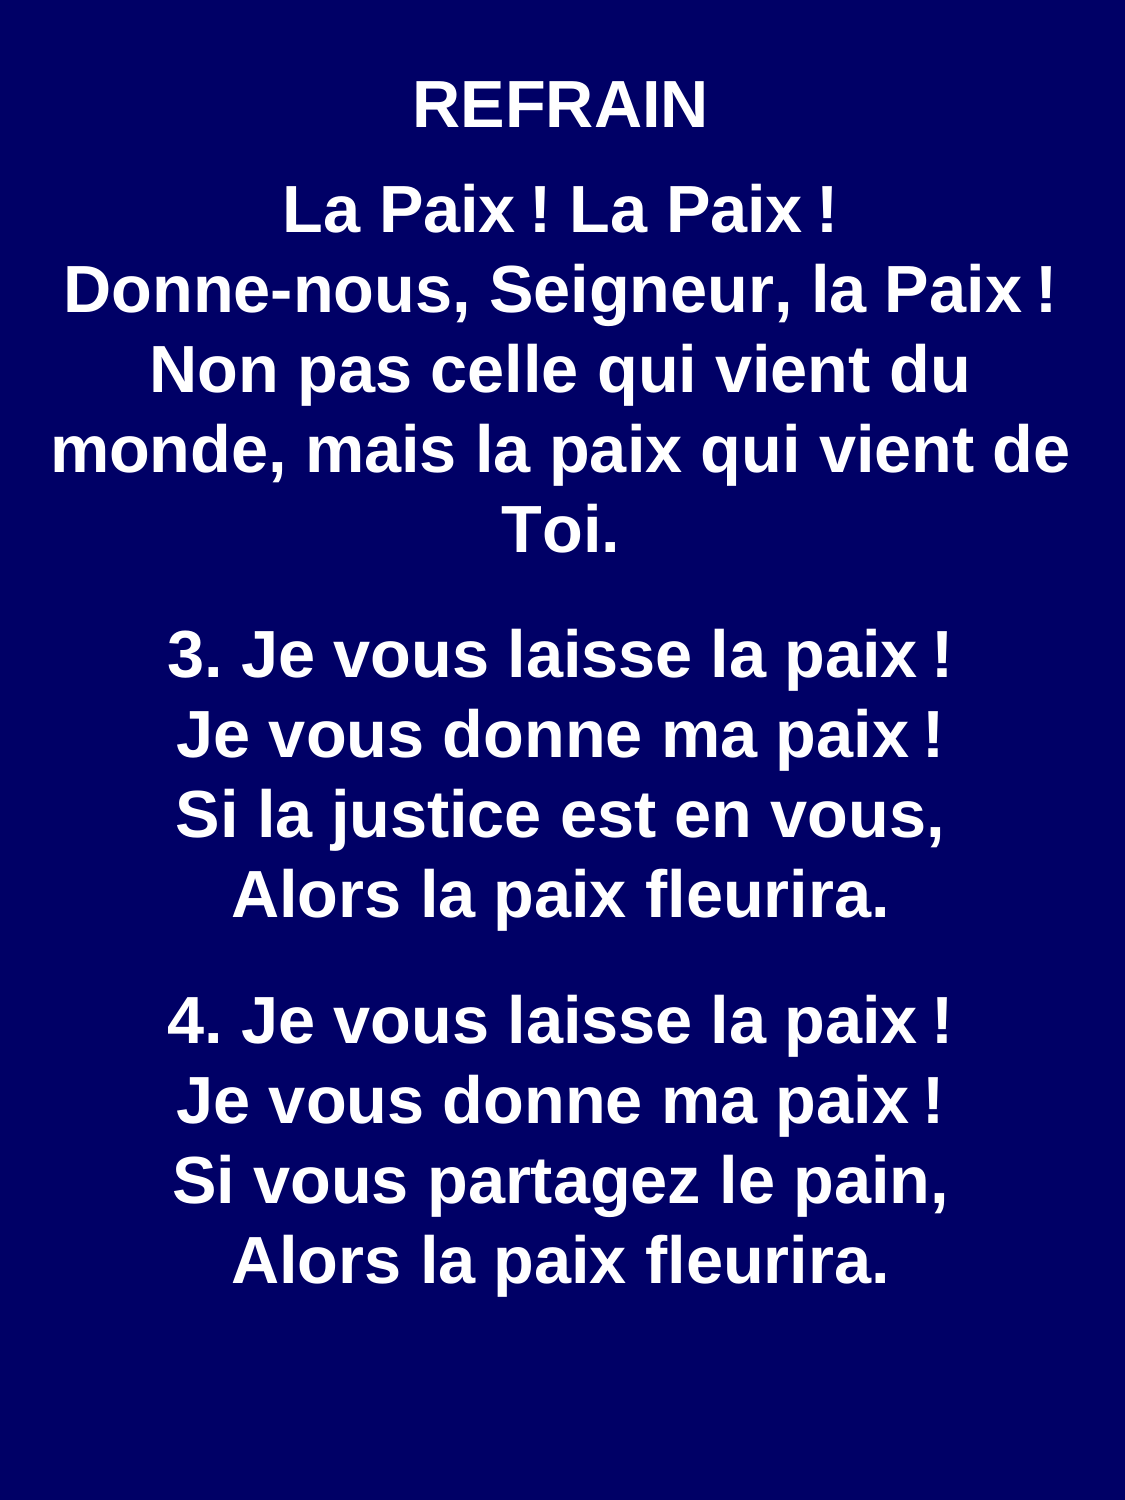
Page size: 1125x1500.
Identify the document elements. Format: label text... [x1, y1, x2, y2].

text_box REFRAIN La Paix ! La Paix ! Donne-nous, Seigneur, la Paix ! Non pas celle qui vient du monde, mais la paix qui vient de Toi. 3. Je vous laisse la paix ! Je vous donne ma paix ! Si la justice est en vous, Alors la paix fleurira. 4. Je vous laisse la paix ! Je vous donne ma paix ! Si vous partagez le pain, Alors la paix fleurira. [11, 52, 1111, 1305]
